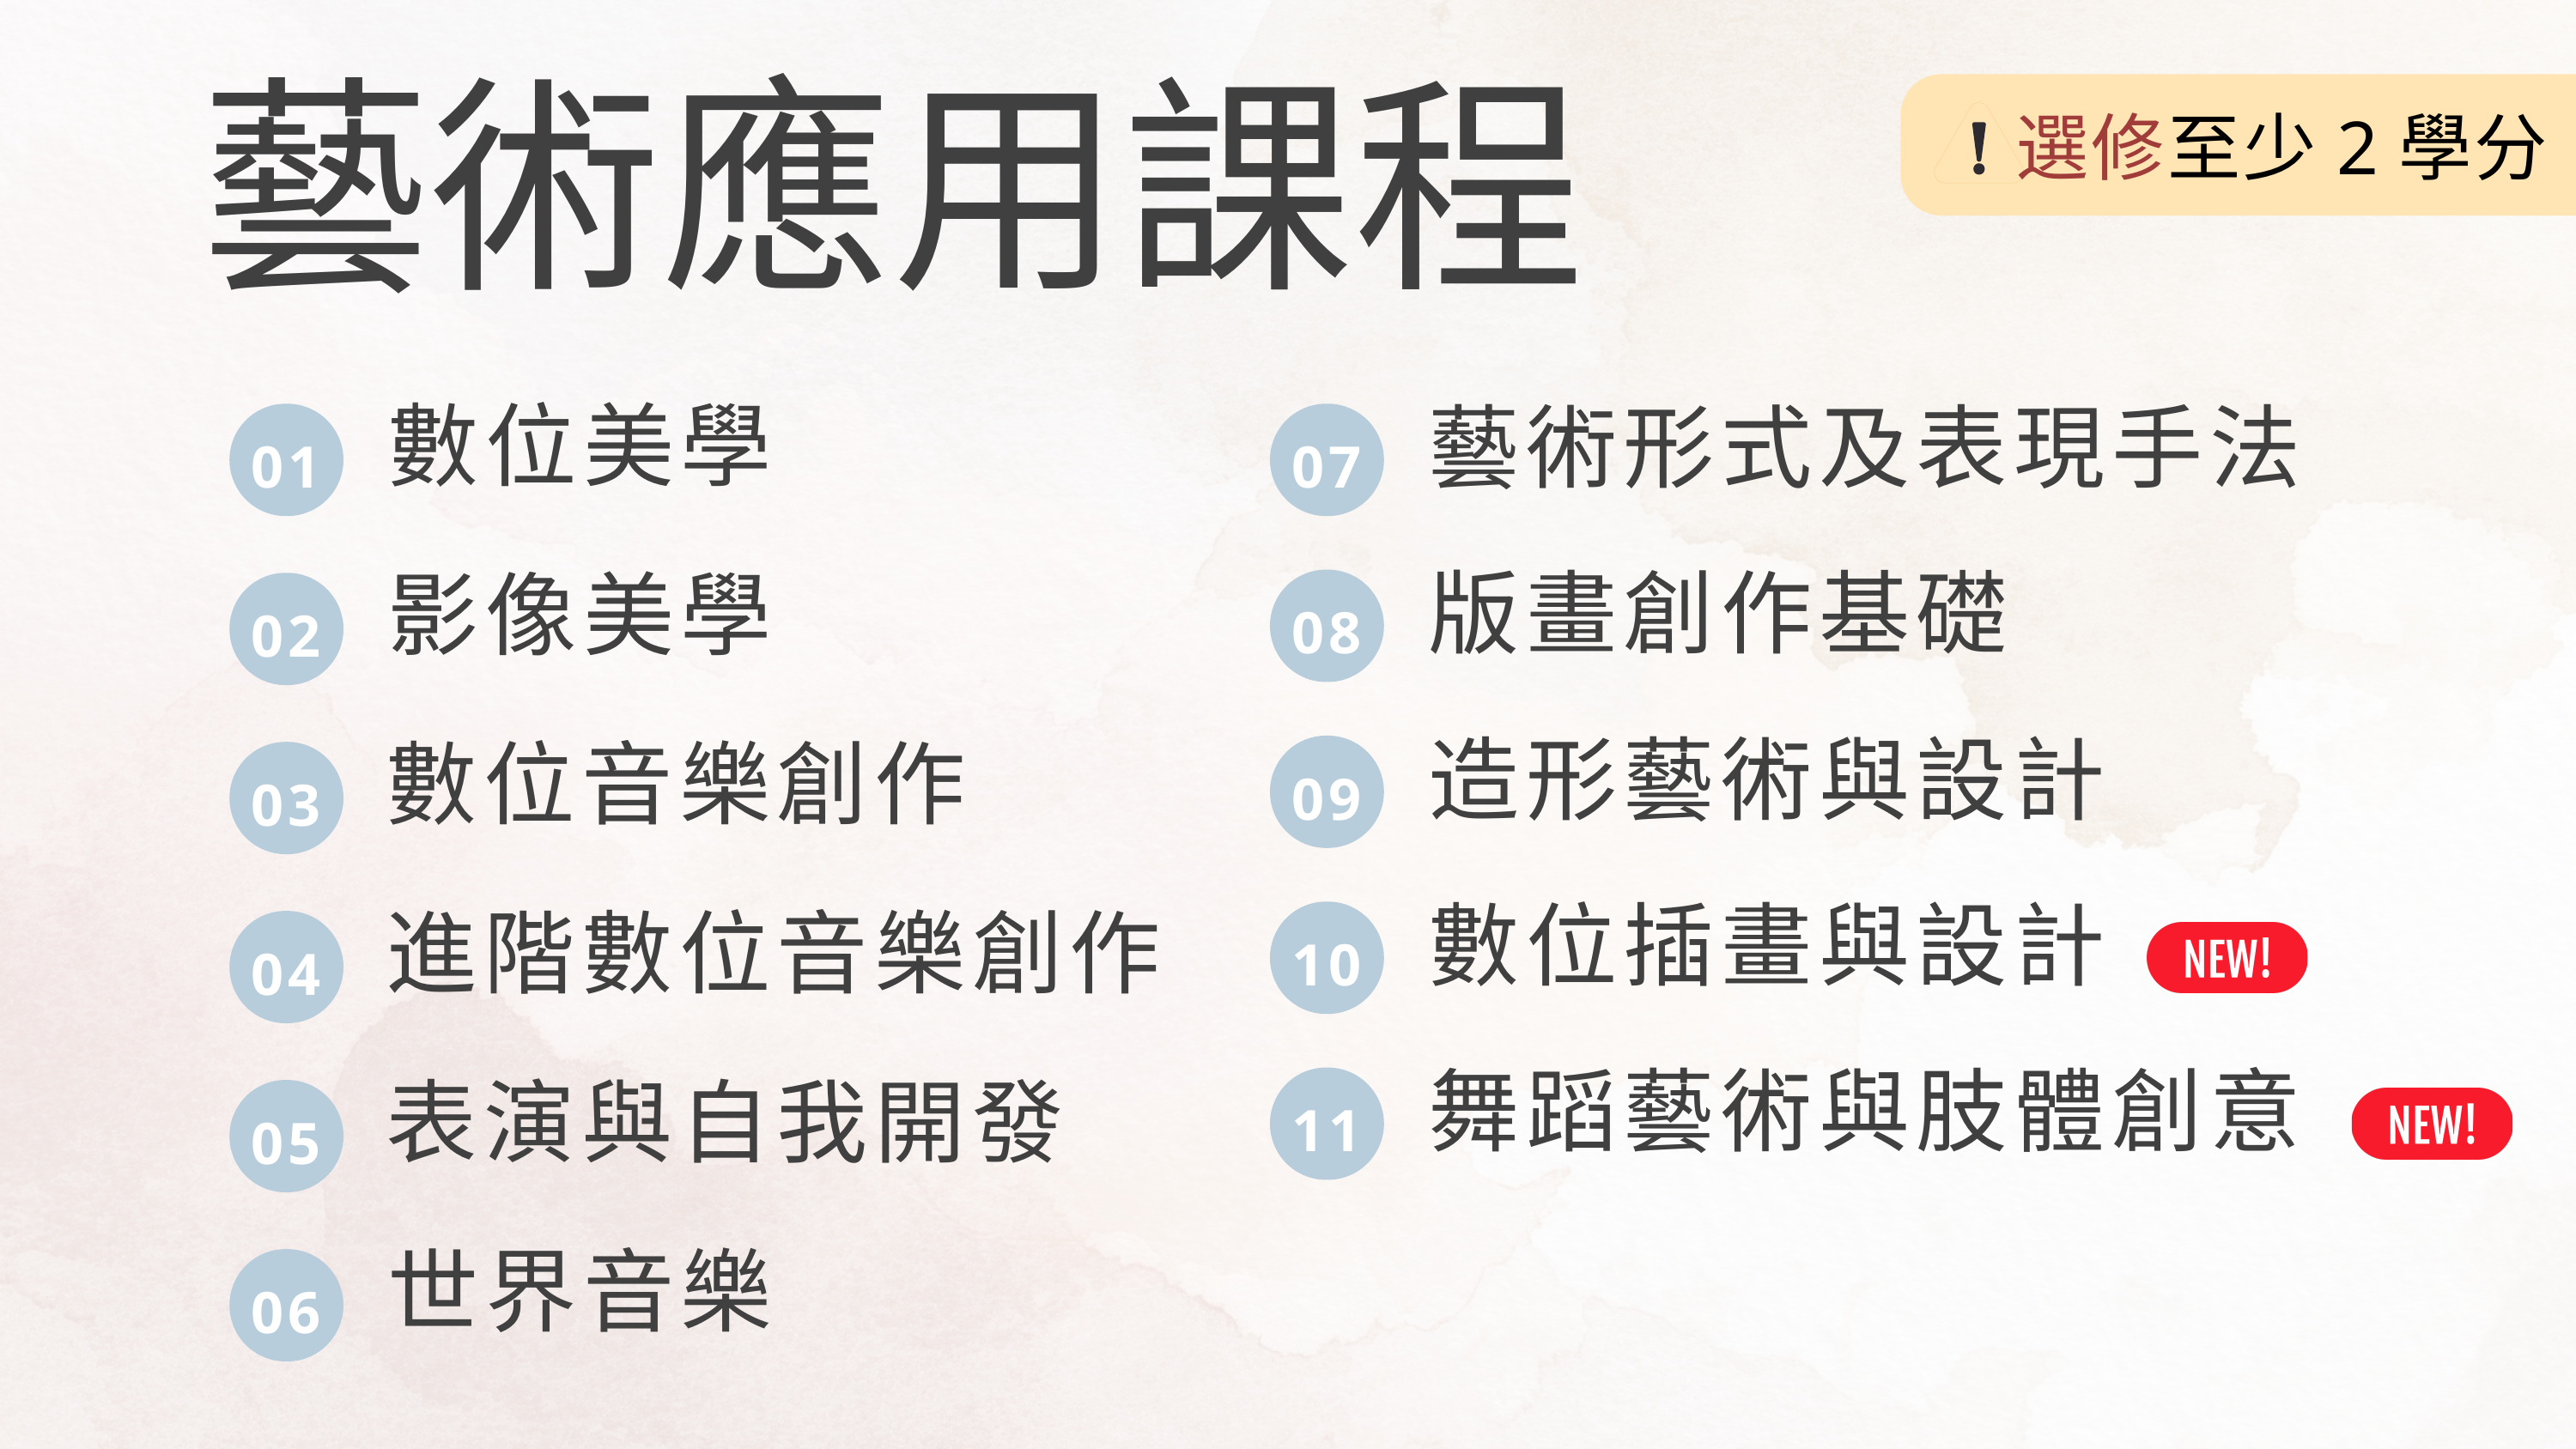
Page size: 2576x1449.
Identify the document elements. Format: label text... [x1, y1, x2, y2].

text_box 10 [1269, 921, 1384, 1015]
text_box 數位音樂創作 [386, 733, 1071, 837]
text_box 版畫創作基礎 [1428, 563, 2062, 666]
text_box 09 [1269, 755, 1384, 848]
text_box 藝術形式及表現手法 [1428, 397, 2362, 500]
text_box 選修至少2學分 [1931, 77, 2576, 189]
text_box 11 [1269, 1088, 1384, 1180]
text_box 01 [229, 423, 343, 517]
text_box 舞蹈藝術與肢體創意 [1428, 1061, 2352, 1164]
text_box 藝術應用課程 [193, 40, 1592, 321]
text_box 07 [1269, 423, 1384, 517]
text_box 造形藝術與設計 [1428, 729, 2169, 833]
text_box 影像美學 [387, 564, 881, 668]
text_box 04 [229, 931, 343, 1024]
text_box 08 [1269, 590, 1384, 682]
text_box 03 [229, 761, 343, 855]
text_box 數位插畫與設計 [1428, 894, 2190, 998]
text_box [0, 0, 2576, 1449]
text_box 數位美學 [387, 395, 838, 499]
text_box 02 [229, 592, 343, 686]
text_box 05 [229, 1100, 343, 1192]
text_box 進階數位音樂創作 [386, 902, 1270, 1006]
text_box 世界音樂 [387, 1240, 860, 1344]
text_box 06 [229, 1269, 343, 1361]
text_box 表演與自我開發 [386, 1071, 1140, 1175]
